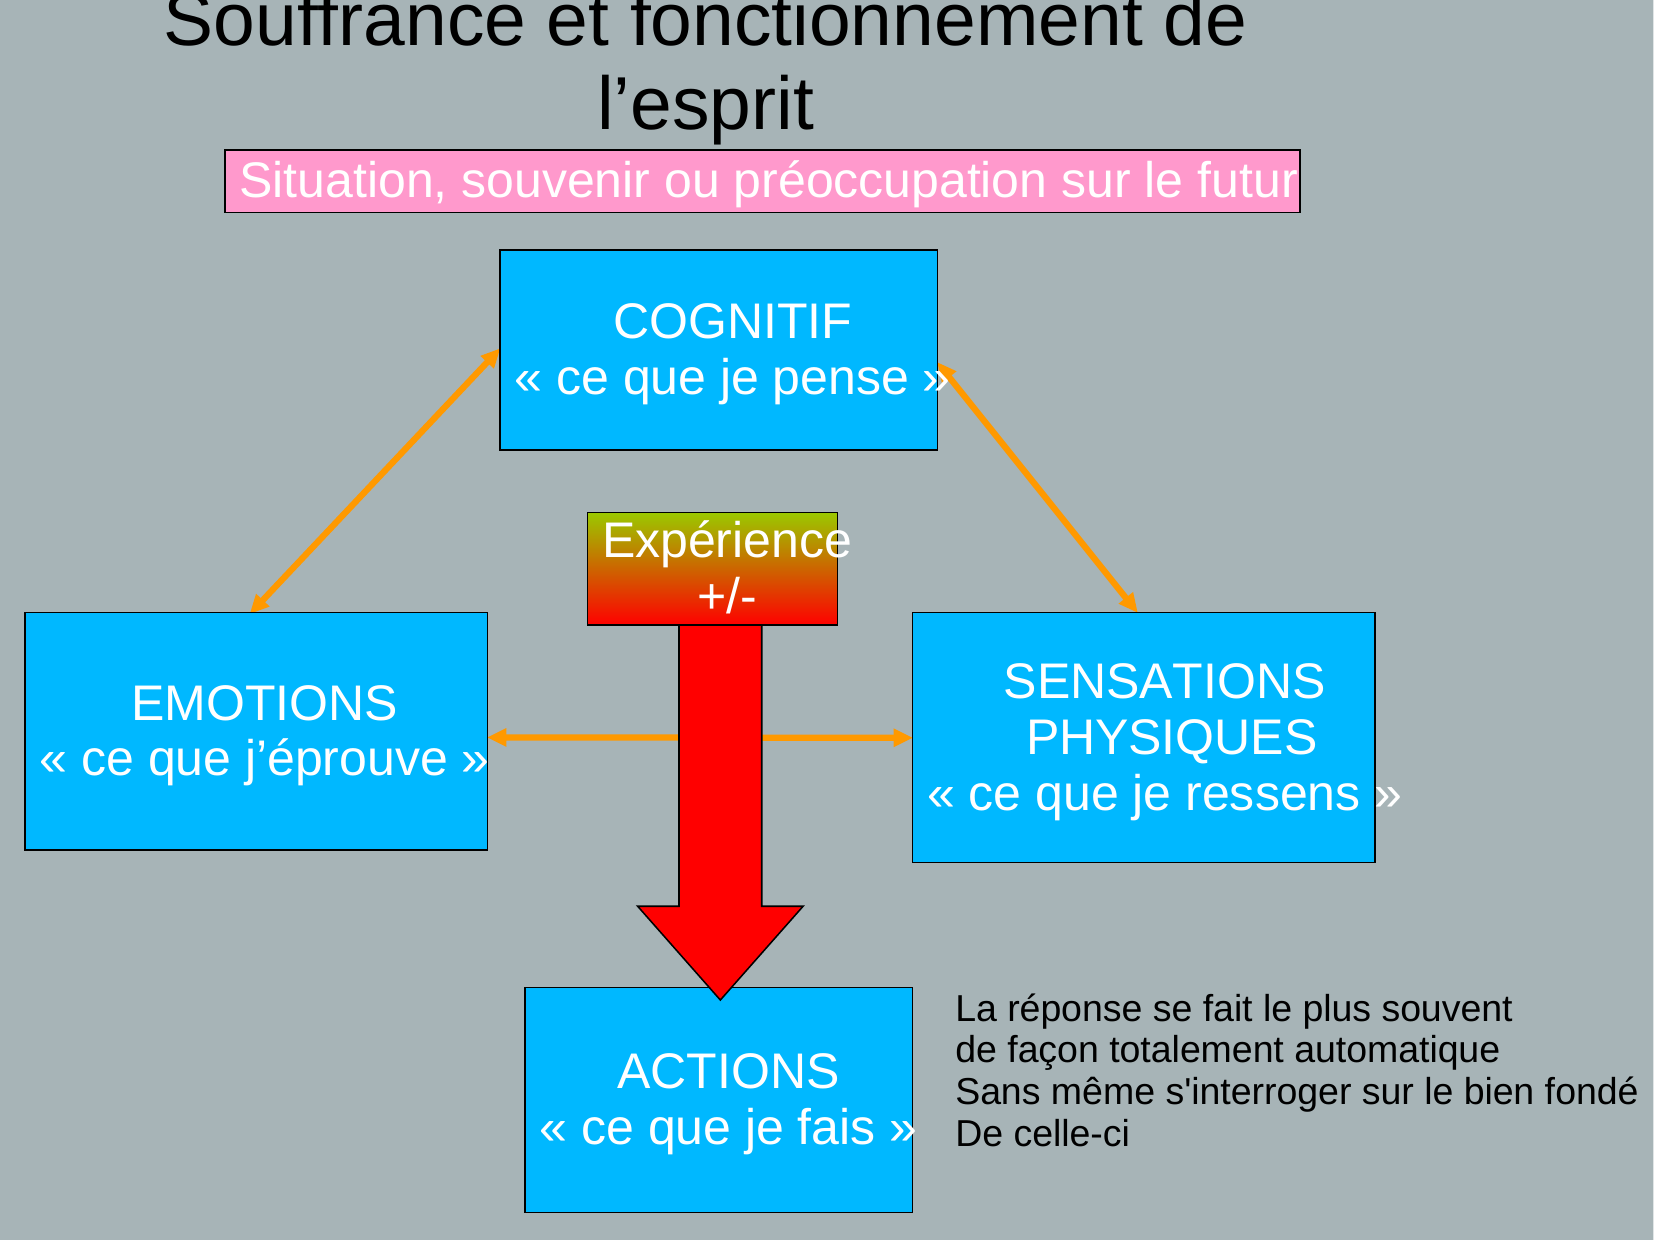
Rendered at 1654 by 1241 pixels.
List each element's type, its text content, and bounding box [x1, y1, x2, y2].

text_box [637, 624, 804, 1001]
text_box SENSATIONS PHYSIQUES « ce que je ressens » [912, 612, 1375, 863]
text_box La réponse se fait le plus souvent de façon totalement automatique Sans même s'interroger sur le bien fondé De celle-ci [940, 980, 1654, 1208]
title Souffrance et fonctionnement de l’esprit [37, 0, 1374, 125]
text_box EMOTIONS « ce que j’éprouve » [24, 612, 488, 850]
text_box ACTIONS « ce que je fais » [525, 987, 913, 1213]
text_box COGNITIF « ce que je pense » [500, 249, 938, 450]
text_box Situation, souvenir ou préoccupation sur le futur [224, 150, 1300, 213]
text_box Expérience +/- [587, 512, 838, 625]
